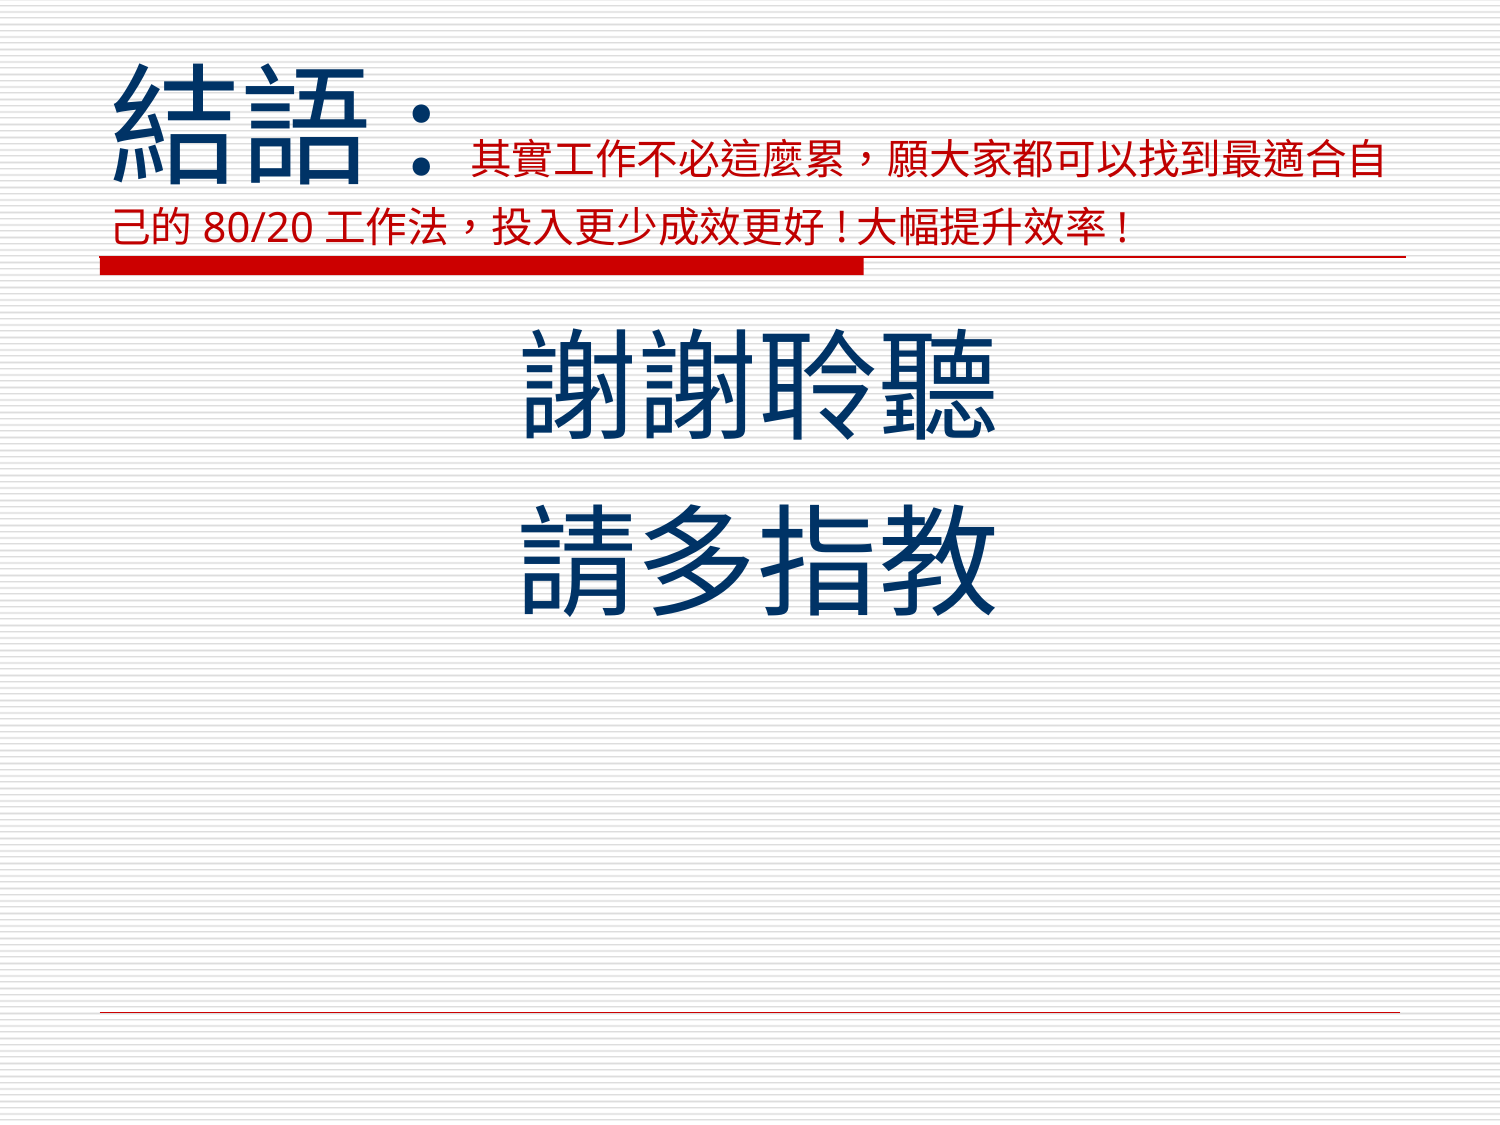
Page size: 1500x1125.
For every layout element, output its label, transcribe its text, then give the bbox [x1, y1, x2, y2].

title 結語:其實工作不必這麼累，願大家都可以找到最適合自己的80/20工作法，投入更少成效更好!大幅提升效率! [94, 50, 1407, 244]
picture [0, 0, 1500, 1125]
list 謝謝聆聽 請多指教 [76, 302, 1439, 1125]
